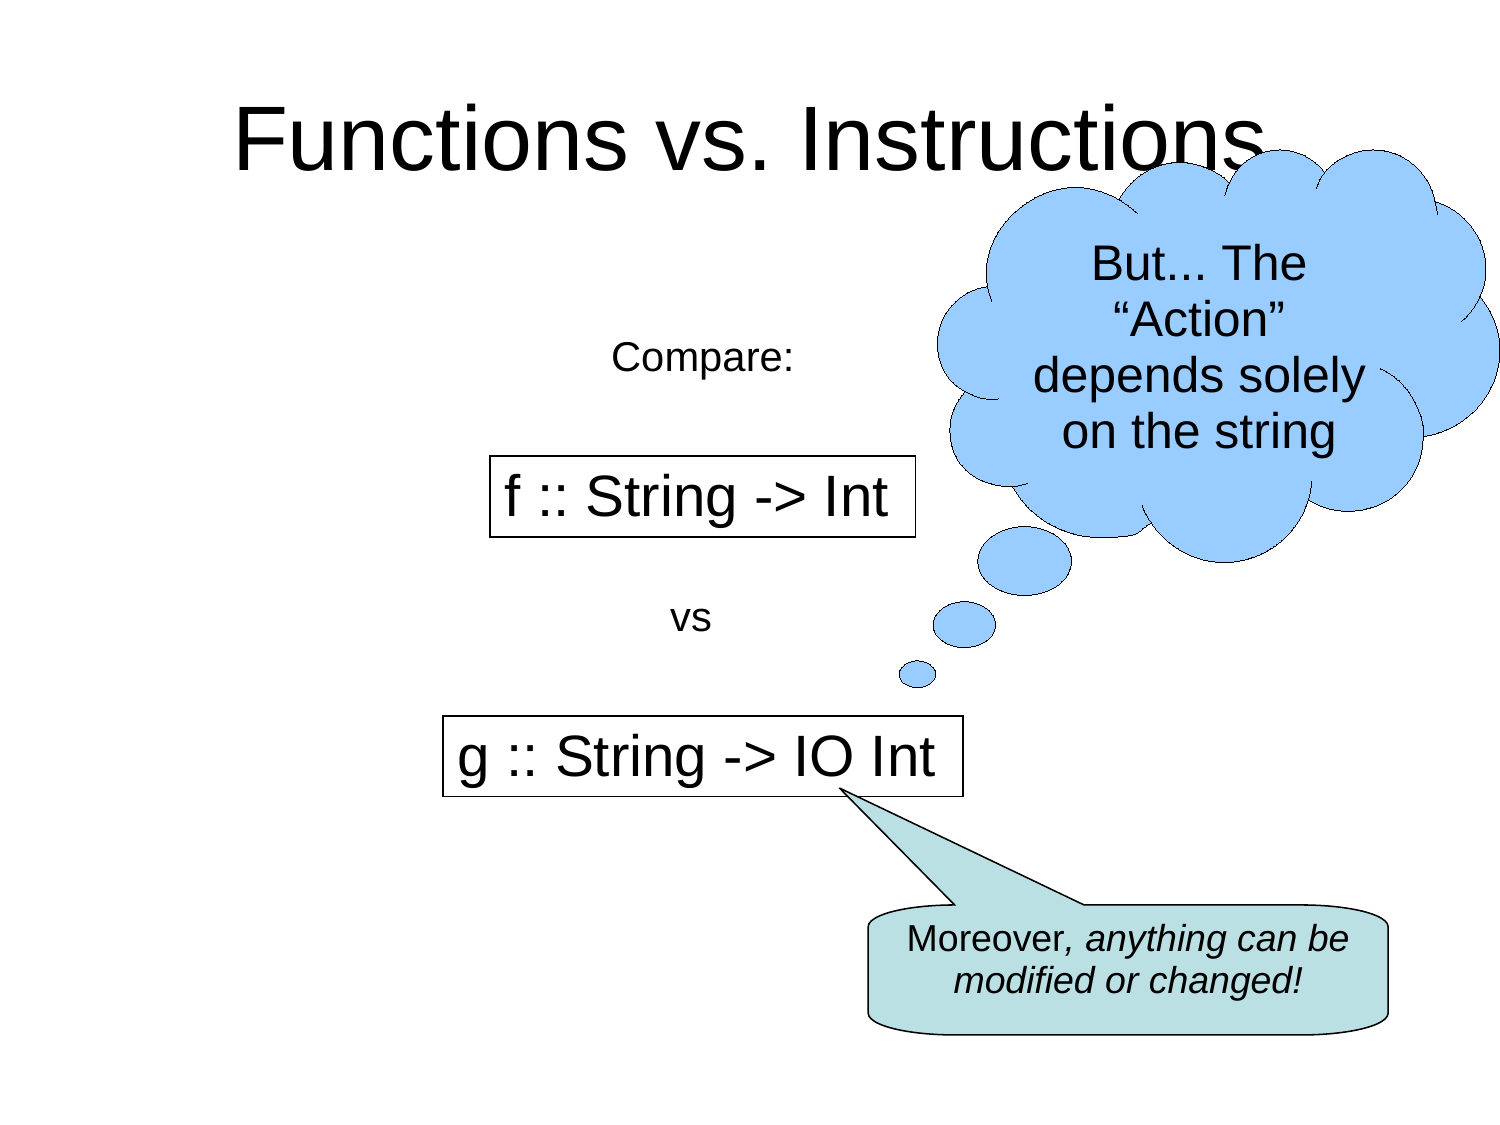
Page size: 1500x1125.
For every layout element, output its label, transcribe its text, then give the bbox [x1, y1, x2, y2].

text_box But... The “Action” depends solely on the string [937, 149, 1500, 563]
text_box But... The “Action” depends solely on the string [977, 526, 1072, 596]
title Functions vs. Instructions [75, 45, 1426, 233]
text_box But... The “Action” depends solely on the string [933, 601, 996, 648]
text_box g :: String -> IO Int [442, 716, 963, 797]
text_box f :: String -> Int [490, 456, 916, 537]
text_box vs [655, 586, 774, 649]
text_box Compare: [596, 326, 845, 389]
text_box But... The “Action” depends solely on the string [899, 660, 936, 688]
text_box Moreover, anything can be modified or changed! [839, 787, 1389, 1035]
